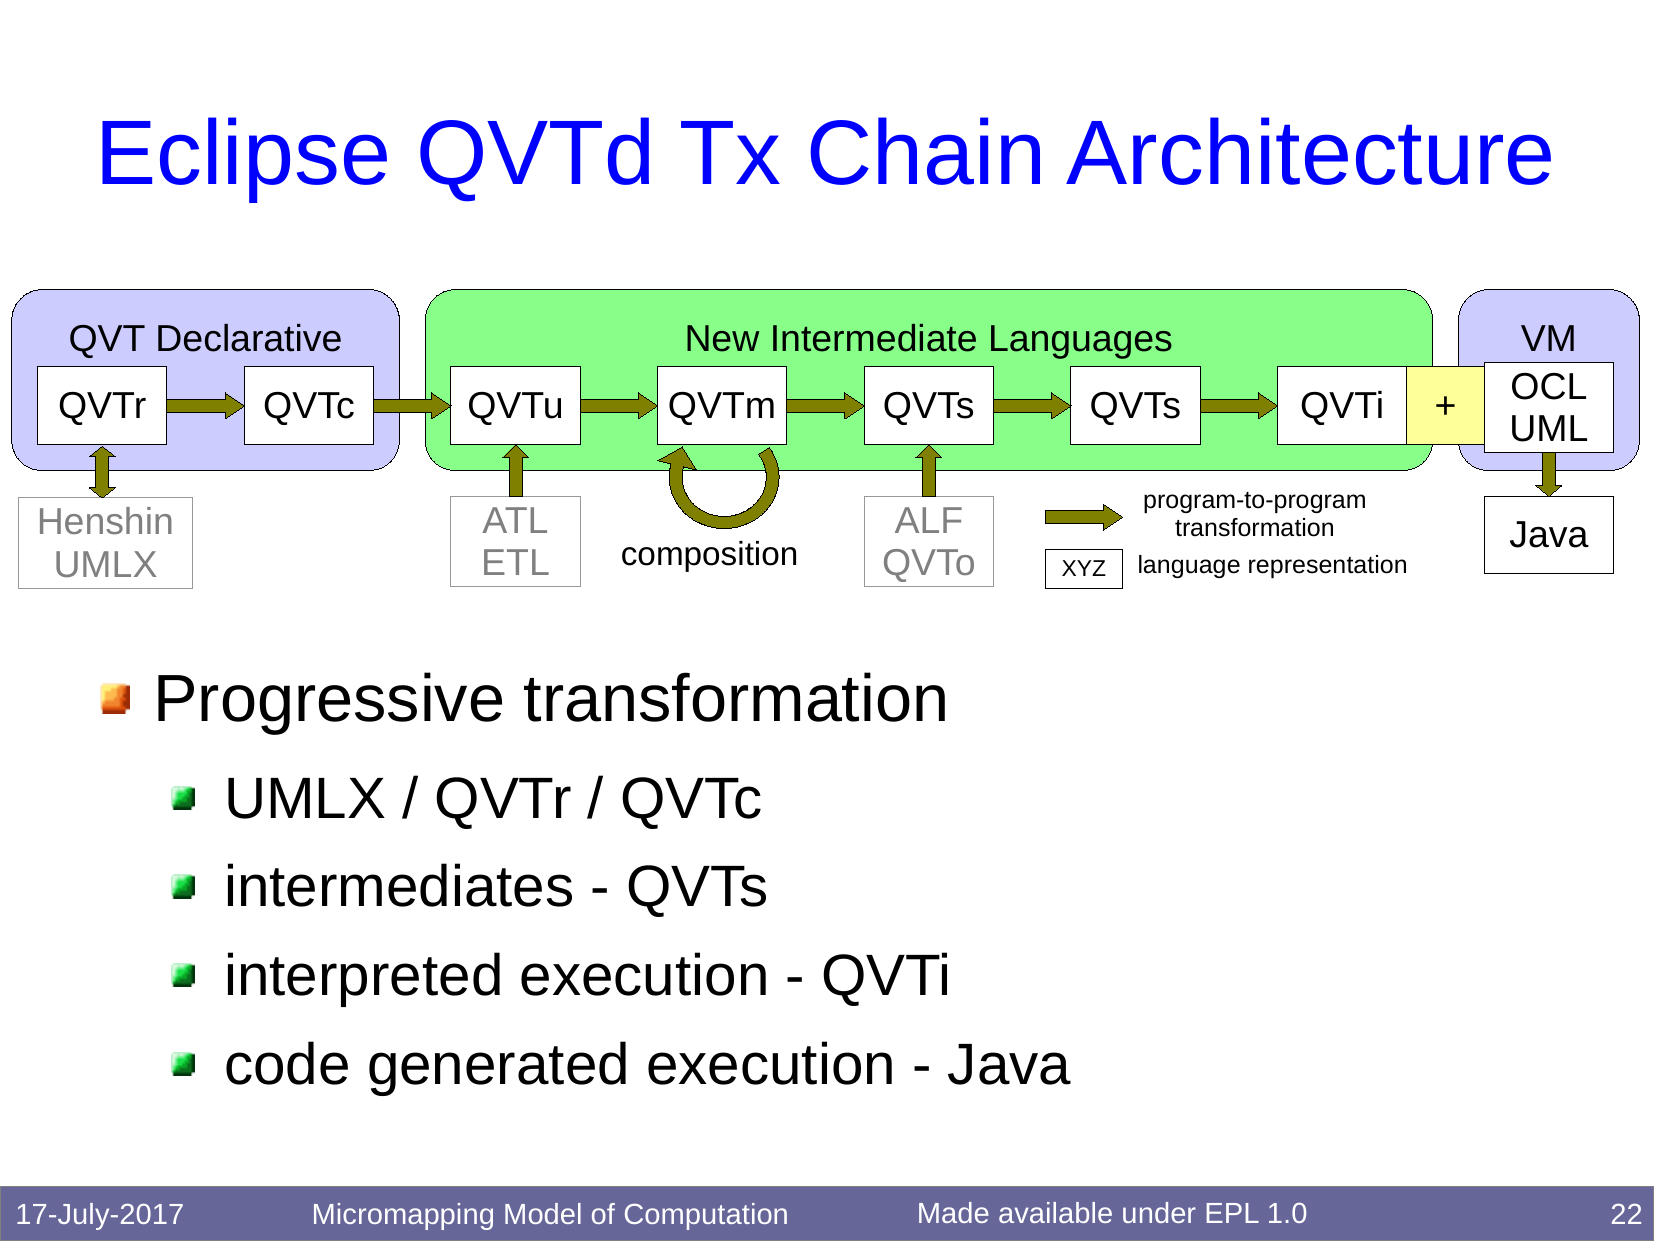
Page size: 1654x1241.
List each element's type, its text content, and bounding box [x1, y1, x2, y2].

text_box [1535, 452, 1562, 497]
text_box [89, 446, 116, 498]
text_box VM [1458, 289, 1640, 471]
text_box QVTu [450, 366, 581, 445]
text_box XYZ [1045, 549, 1122, 589]
text_box New Intermediate Languages [425, 289, 1433, 404]
text_box language representation [1122, 542, 1459, 590]
text_box + [1406, 366, 1485, 445]
text_box QVTs [864, 366, 994, 445]
text_box Henshin UMLX [18, 497, 193, 589]
text_box New Intermediate Languages [931, 407, 1433, 471]
text_box [502, 444, 529, 497]
text_box composition [606, 528, 858, 586]
text_box [374, 392, 452, 419]
text_box QVTs [1070, 366, 1201, 445]
text_box ATL ETL [450, 496, 581, 587]
list Progressive transformation UMLX / QVTr / QVTc intermediates - QVTs interpreted execution - QVTi code generated execution - Java [82, 661, 1571, 1241]
text_box QVTr [37, 366, 167, 445]
text_box [580, 392, 658, 419]
text_box program-to-program transformation [1116, 478, 1394, 549]
text_box New Intermediate Languages [425, 408, 514, 471]
text_box [657, 446, 780, 529]
title Eclipse QVTd Tx Chain Architecture [82, 49, 1571, 257]
text_box [786, 392, 864, 419]
text_box [993, 392, 1072, 419]
text_box ALF QVTo [864, 496, 994, 587]
text_box [166, 392, 245, 419]
text_box Java [1484, 496, 1614, 574]
text_box QVTm [657, 366, 787, 445]
text_box [1045, 504, 1116, 531]
text_box [915, 445, 942, 497]
text_box QVT Declarative [11, 289, 400, 471]
text_box QVTc [244, 366, 374, 445]
text_box [1200, 392, 1278, 419]
text_box QVTi [1277, 366, 1406, 445]
text_box OCL UML [1484, 362, 1614, 453]
text_box VM [1458, 445, 1542, 471]
text_box New Intermediate Languages [518, 407, 927, 471]
